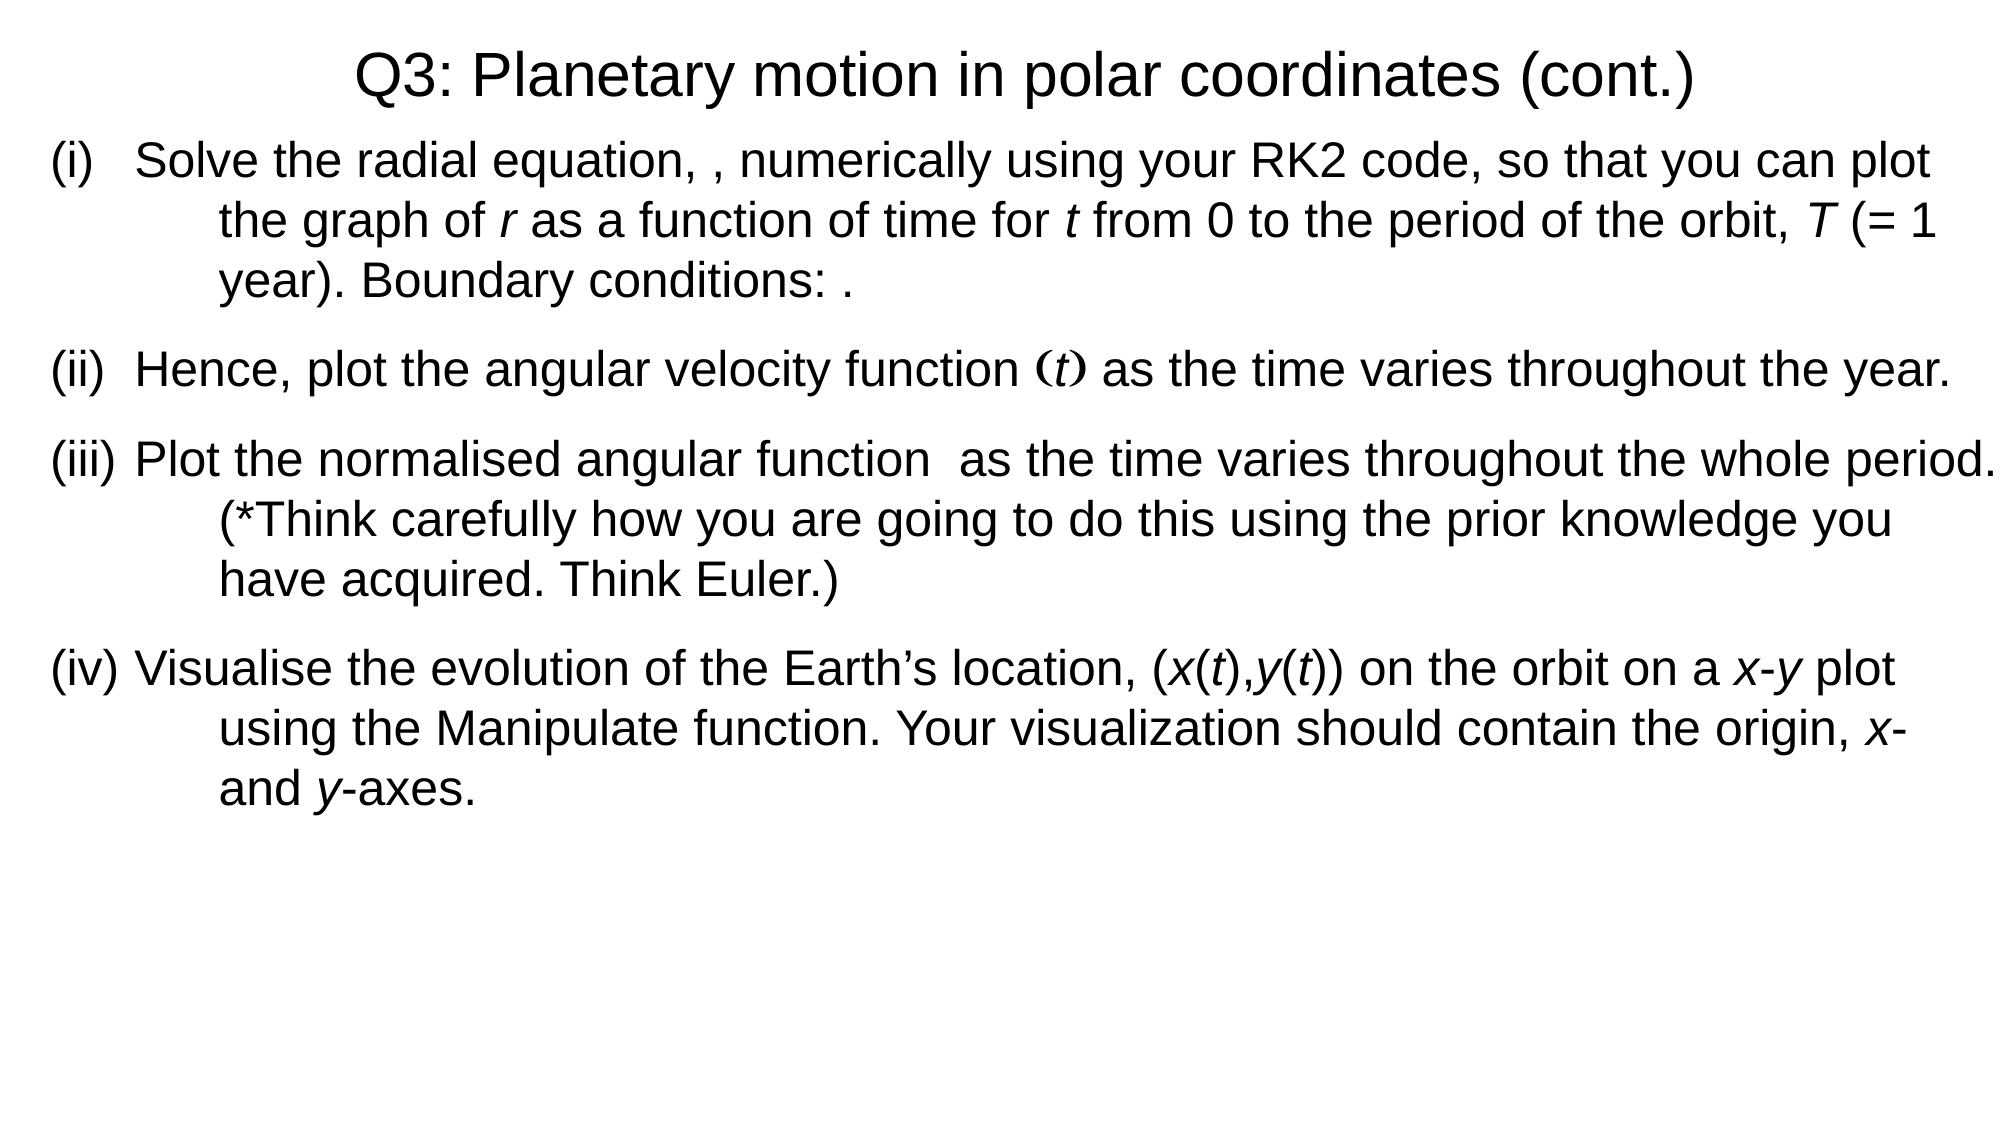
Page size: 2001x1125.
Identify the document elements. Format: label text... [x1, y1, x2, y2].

title Q3: Planetary motion in polar coordinates (cont.) [125, 0, 1926, 127]
list Solve the radial equation, , numerically using your RK2 code, so that you can plot the graph of r as a function of time for t from 0 to the period of the orbit, T (= 1 year). Boundary conditions: . Hence, plot the angular velocity function (t) as the time varies throughout the year. Plot the normalised angular function as the time varies throughout the whole period. (*Think carefully how you are going to do this using the prior knowledge you have acquired. Think Euler.) Visualise the evolution of the Earth’s location, (x(t),y(t)) on the orbit on a x-y plot using the Manipulate function. Your visualization should contain the origin, x- and y-axes. [50, 127, 2000, 1035]
